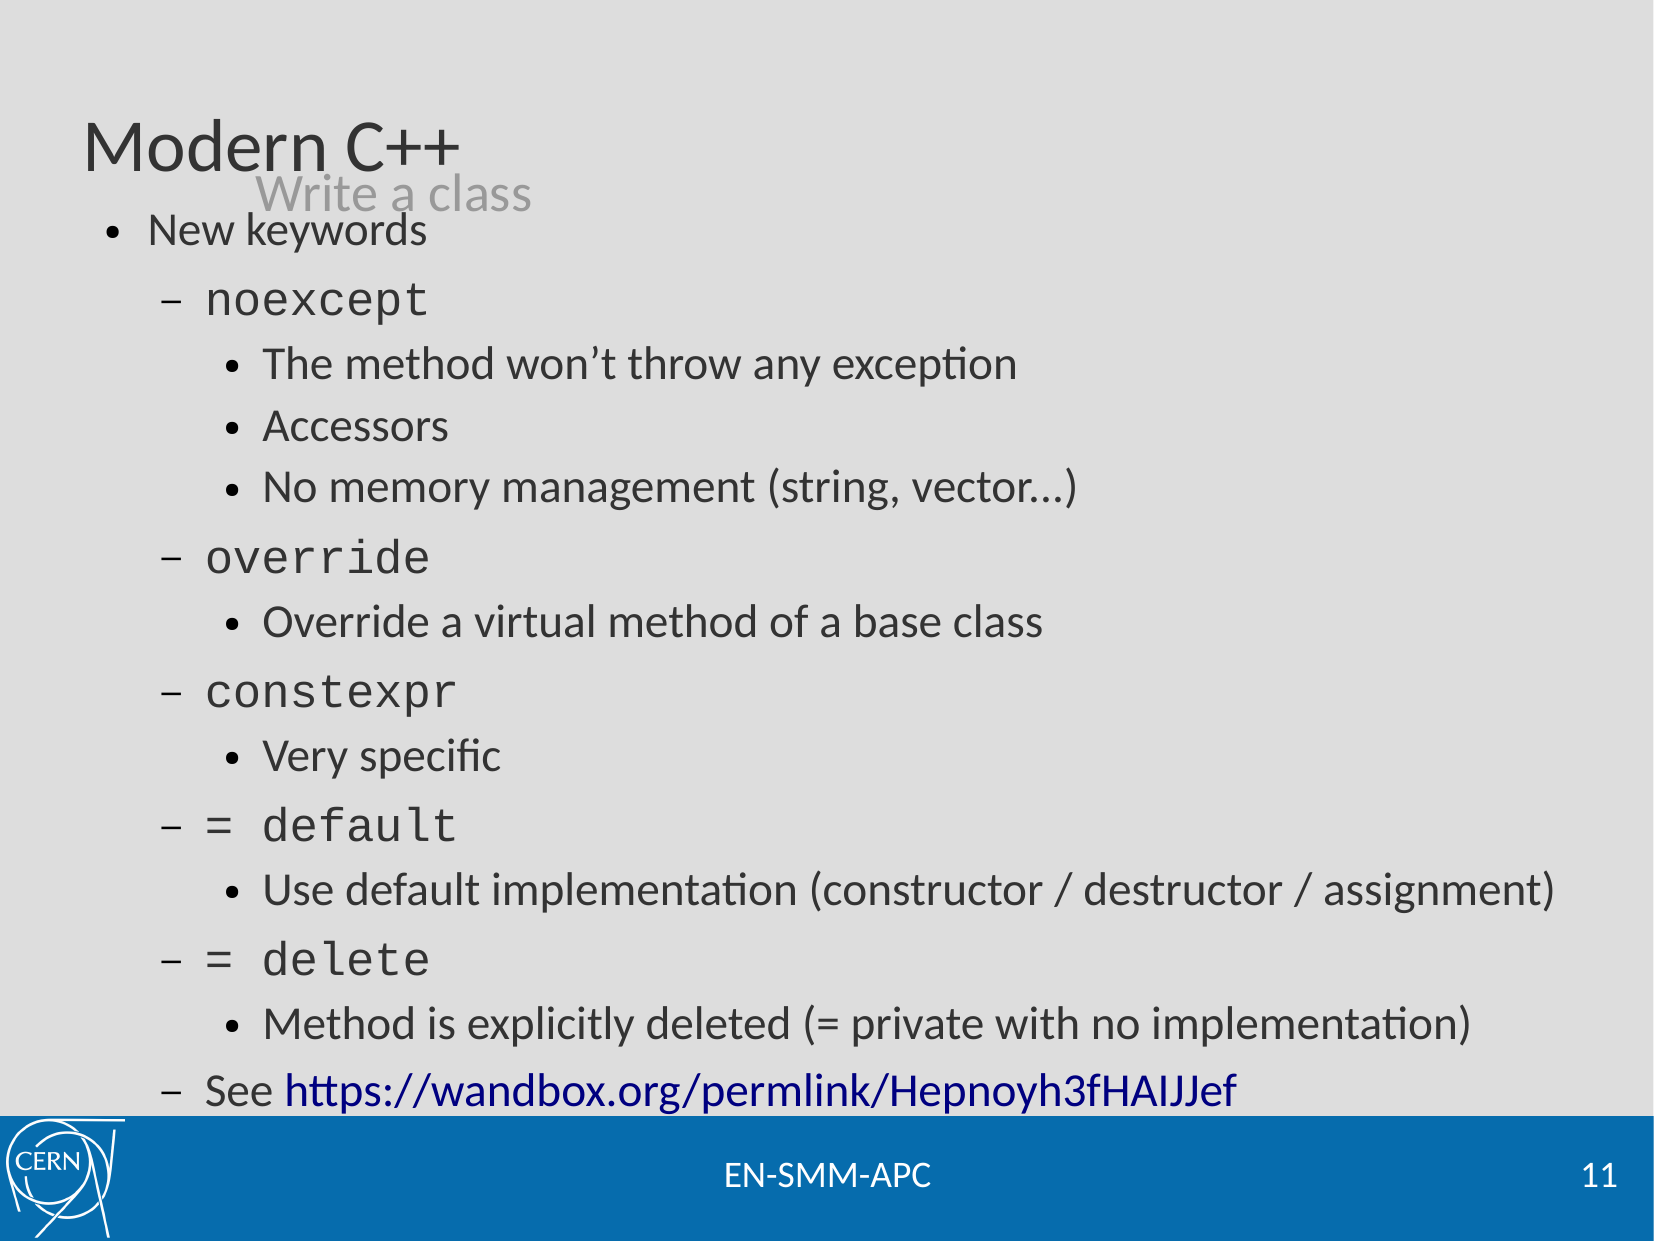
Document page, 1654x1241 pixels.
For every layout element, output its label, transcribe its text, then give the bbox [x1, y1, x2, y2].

picture [6, 1118, 125, 1238]
title Write a class [23, 118, 766, 278]
list New keywords noexcept The method won’t throw any exception Accessors No memory management (string, vector...) override Override a virtual method of a base class constexpr Very specific = default Use default implementation (constructor / destructor / assignment) = delete Method is explicitly deleted (= private with no implementation) See https://wandbox.org/permlink/Hepnoyh3fHAIJJef [90, 210, 1654, 1126]
title Modern C++ [82, 49, 1571, 210]
